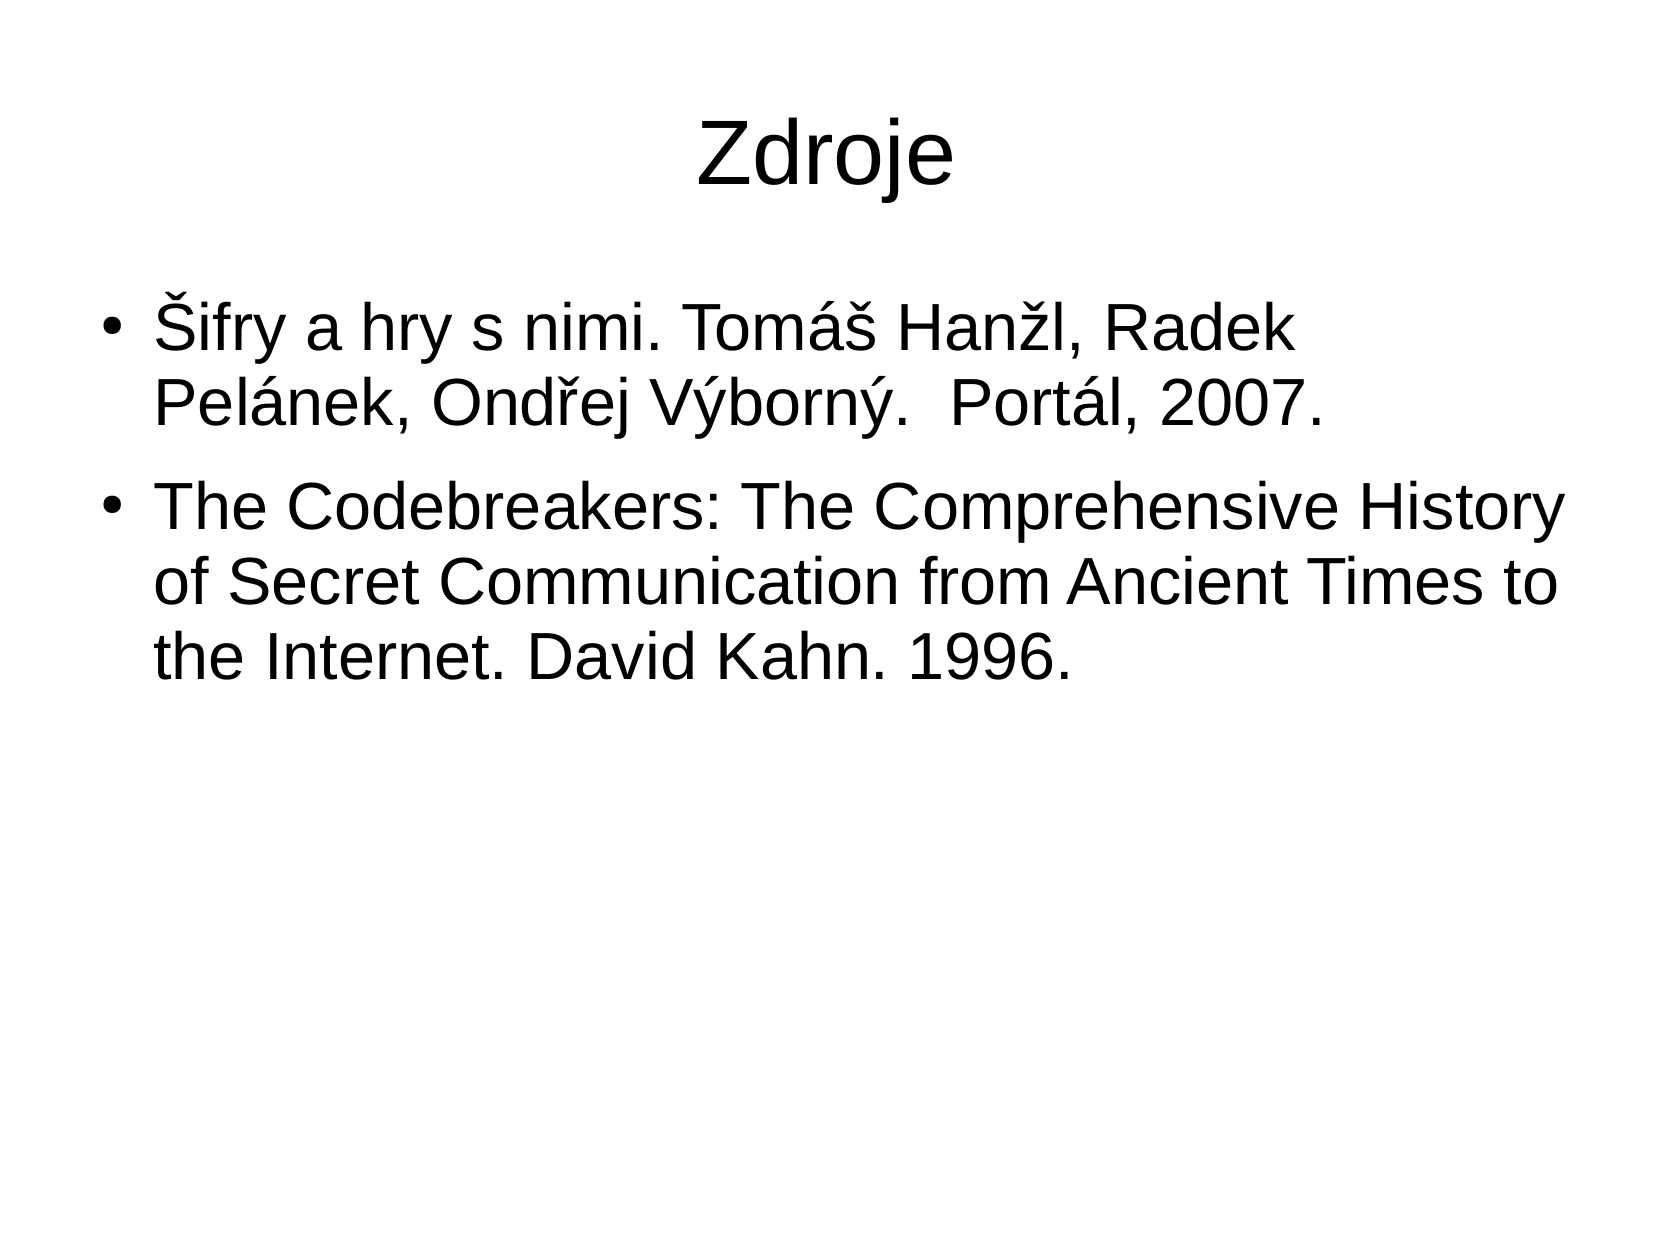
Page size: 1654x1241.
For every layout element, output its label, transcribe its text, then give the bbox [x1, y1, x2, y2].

title Zdroje [82, 56, 1571, 250]
list Šifry a hry s nimi. Tomáš Hanžl, Radek Pelánek, Ondřej Výborný. Portál, 2007. The Codebreakers: The Comprehensive History of Secret Communication from Ancient Times to the Internet. David Kahn. 1996. [82, 290, 1571, 1094]
